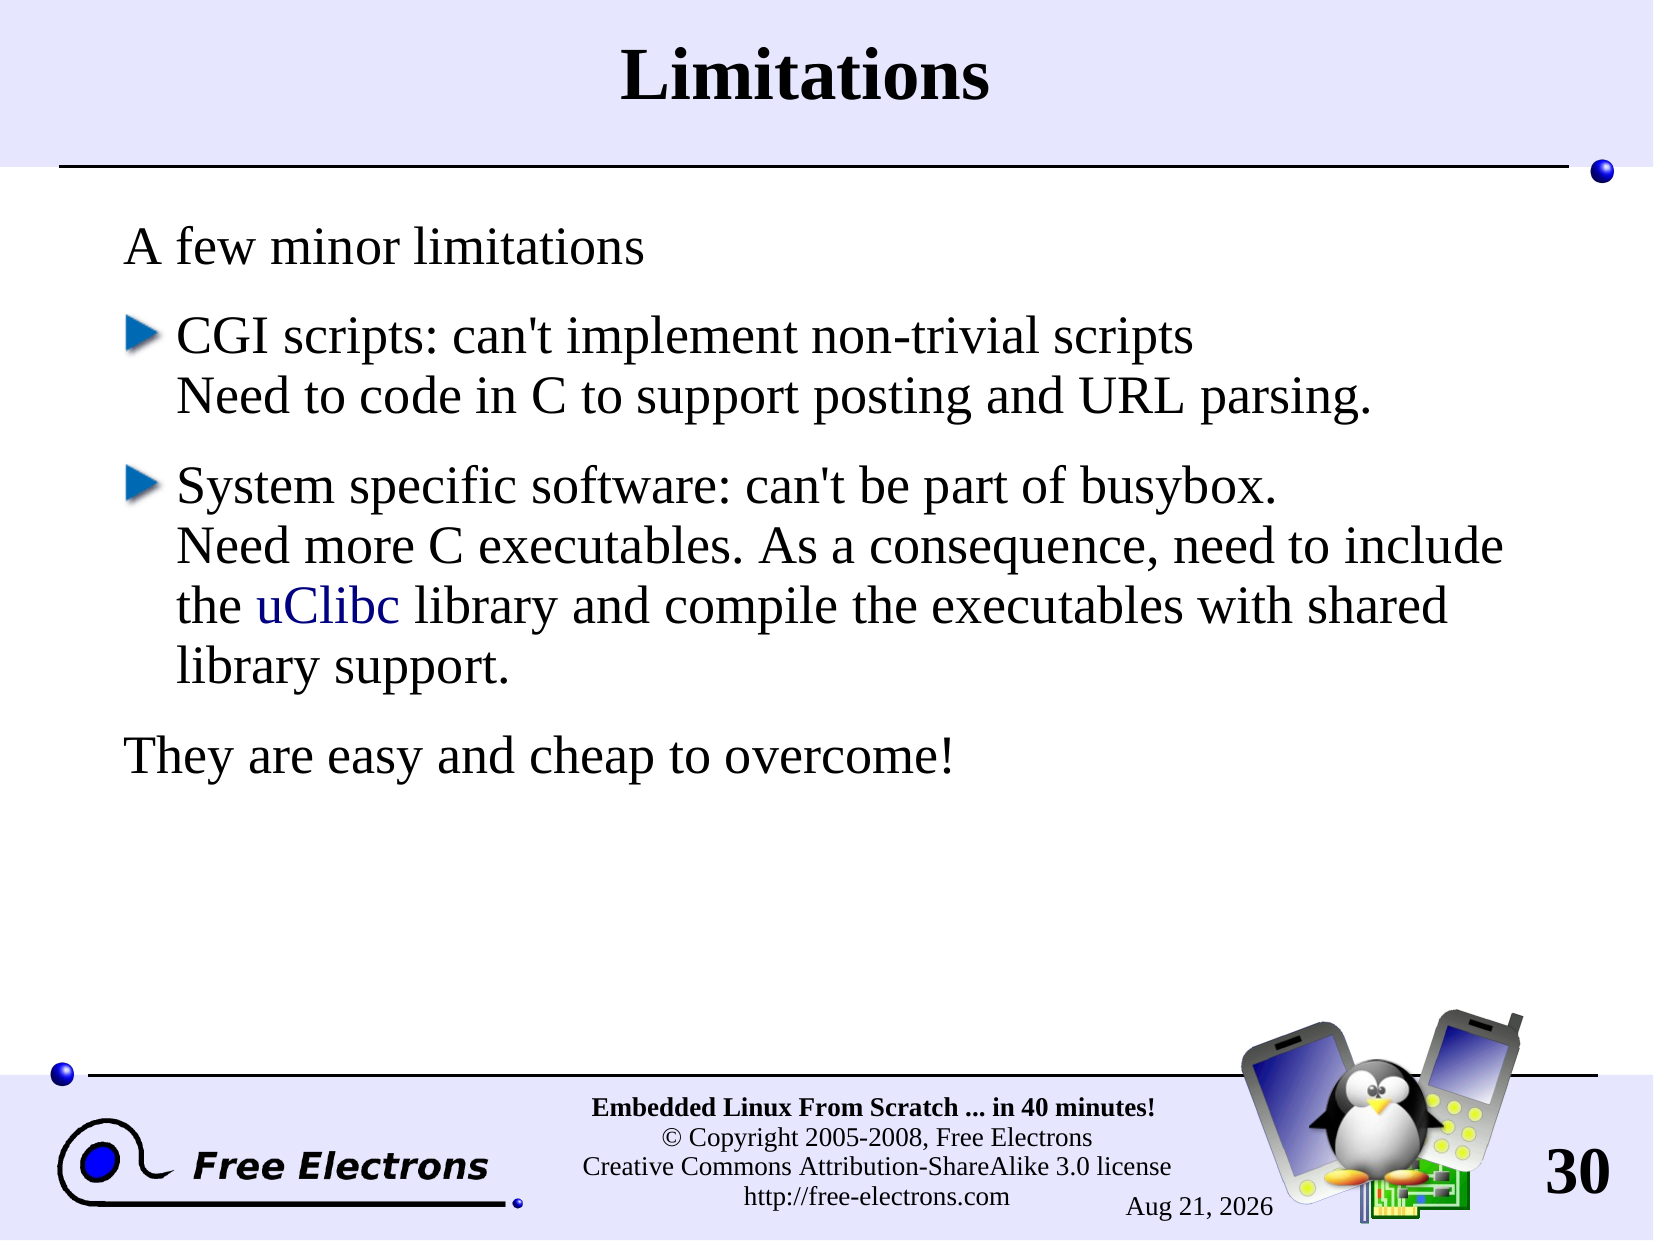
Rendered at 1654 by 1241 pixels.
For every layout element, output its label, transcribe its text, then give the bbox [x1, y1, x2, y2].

picture [1231, 1007, 1538, 1241]
title Limitations [60, 25, 1551, 124]
picture [50, 1107, 527, 1216]
list A few minor limitations CGI scripts: can't implement non-trivial scripts Need to code in C to support posting and URL parsing. System specific software: can't be part of busybox. Need more C executables. As a consequence, need to include the uClibc library and compile the executables with shared library support. They are easy and cheap to overcome! [105, 216, 1518, 1066]
